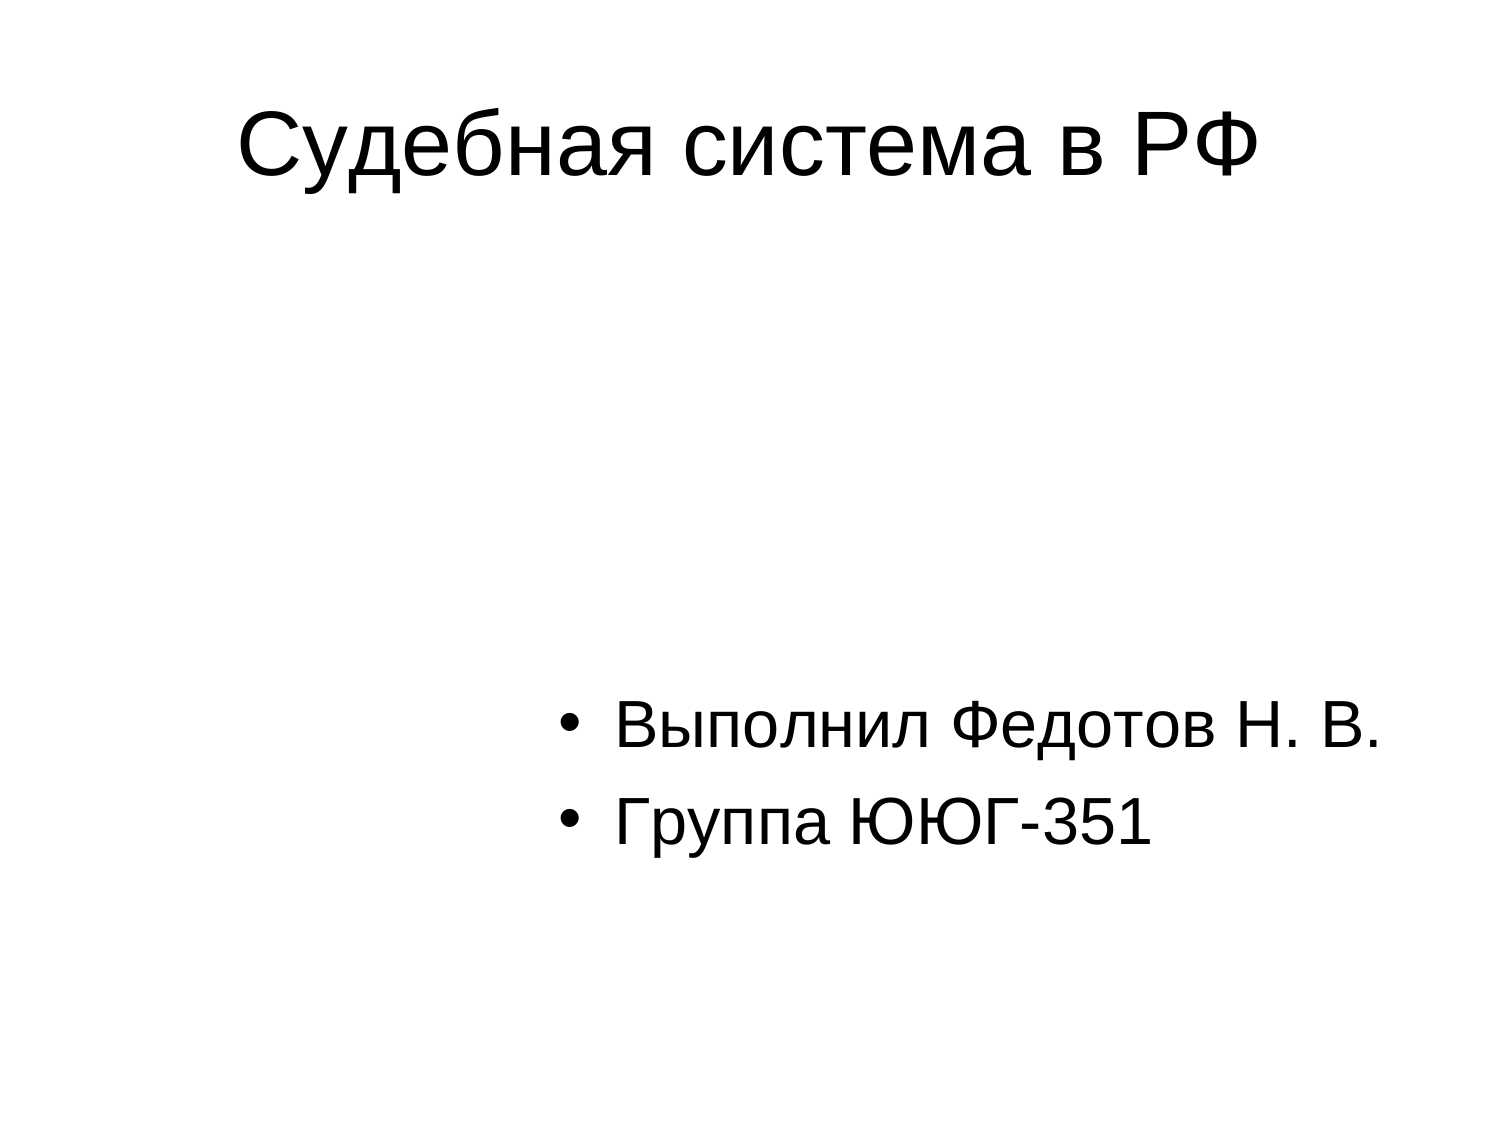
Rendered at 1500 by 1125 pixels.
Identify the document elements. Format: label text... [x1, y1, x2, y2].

title Судебная система в РФ [75, 45, 1426, 233]
list Выполнил Федотов Н. В. Группа ЮЮГ-351 [543, 673, 1426, 1005]
